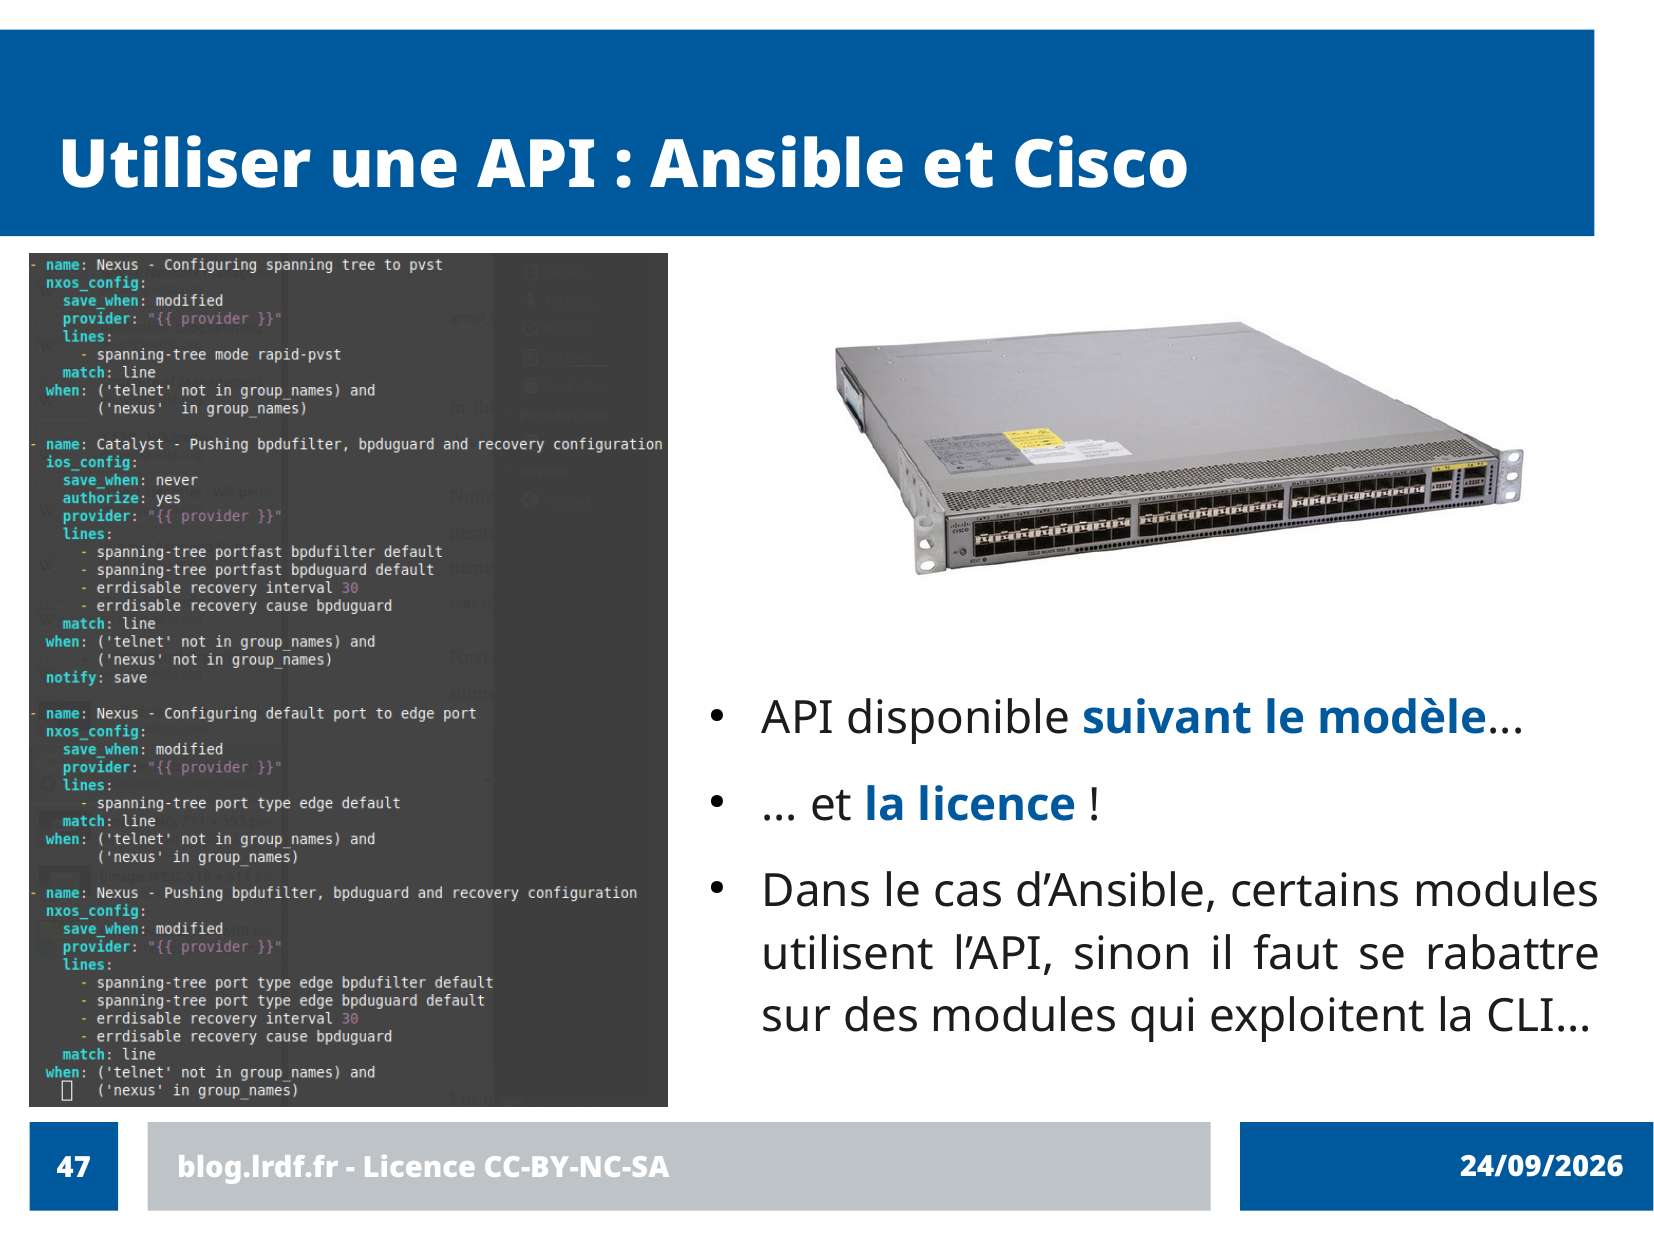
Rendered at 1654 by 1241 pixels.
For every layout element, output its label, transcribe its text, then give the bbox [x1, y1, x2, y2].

picture [814, 301, 1536, 669]
title Utiliser une API : Ansible et Cisco [59, 59, 1595, 207]
picture [29, 253, 668, 1107]
list API disponible suivant le modèle... … et la licence ! Dans le cas d’Ansible, certains modules utilisent l’API, sinon il faut se rabattre sur des modules qui exploitent la CLI... [690, 685, 1601, 1087]
